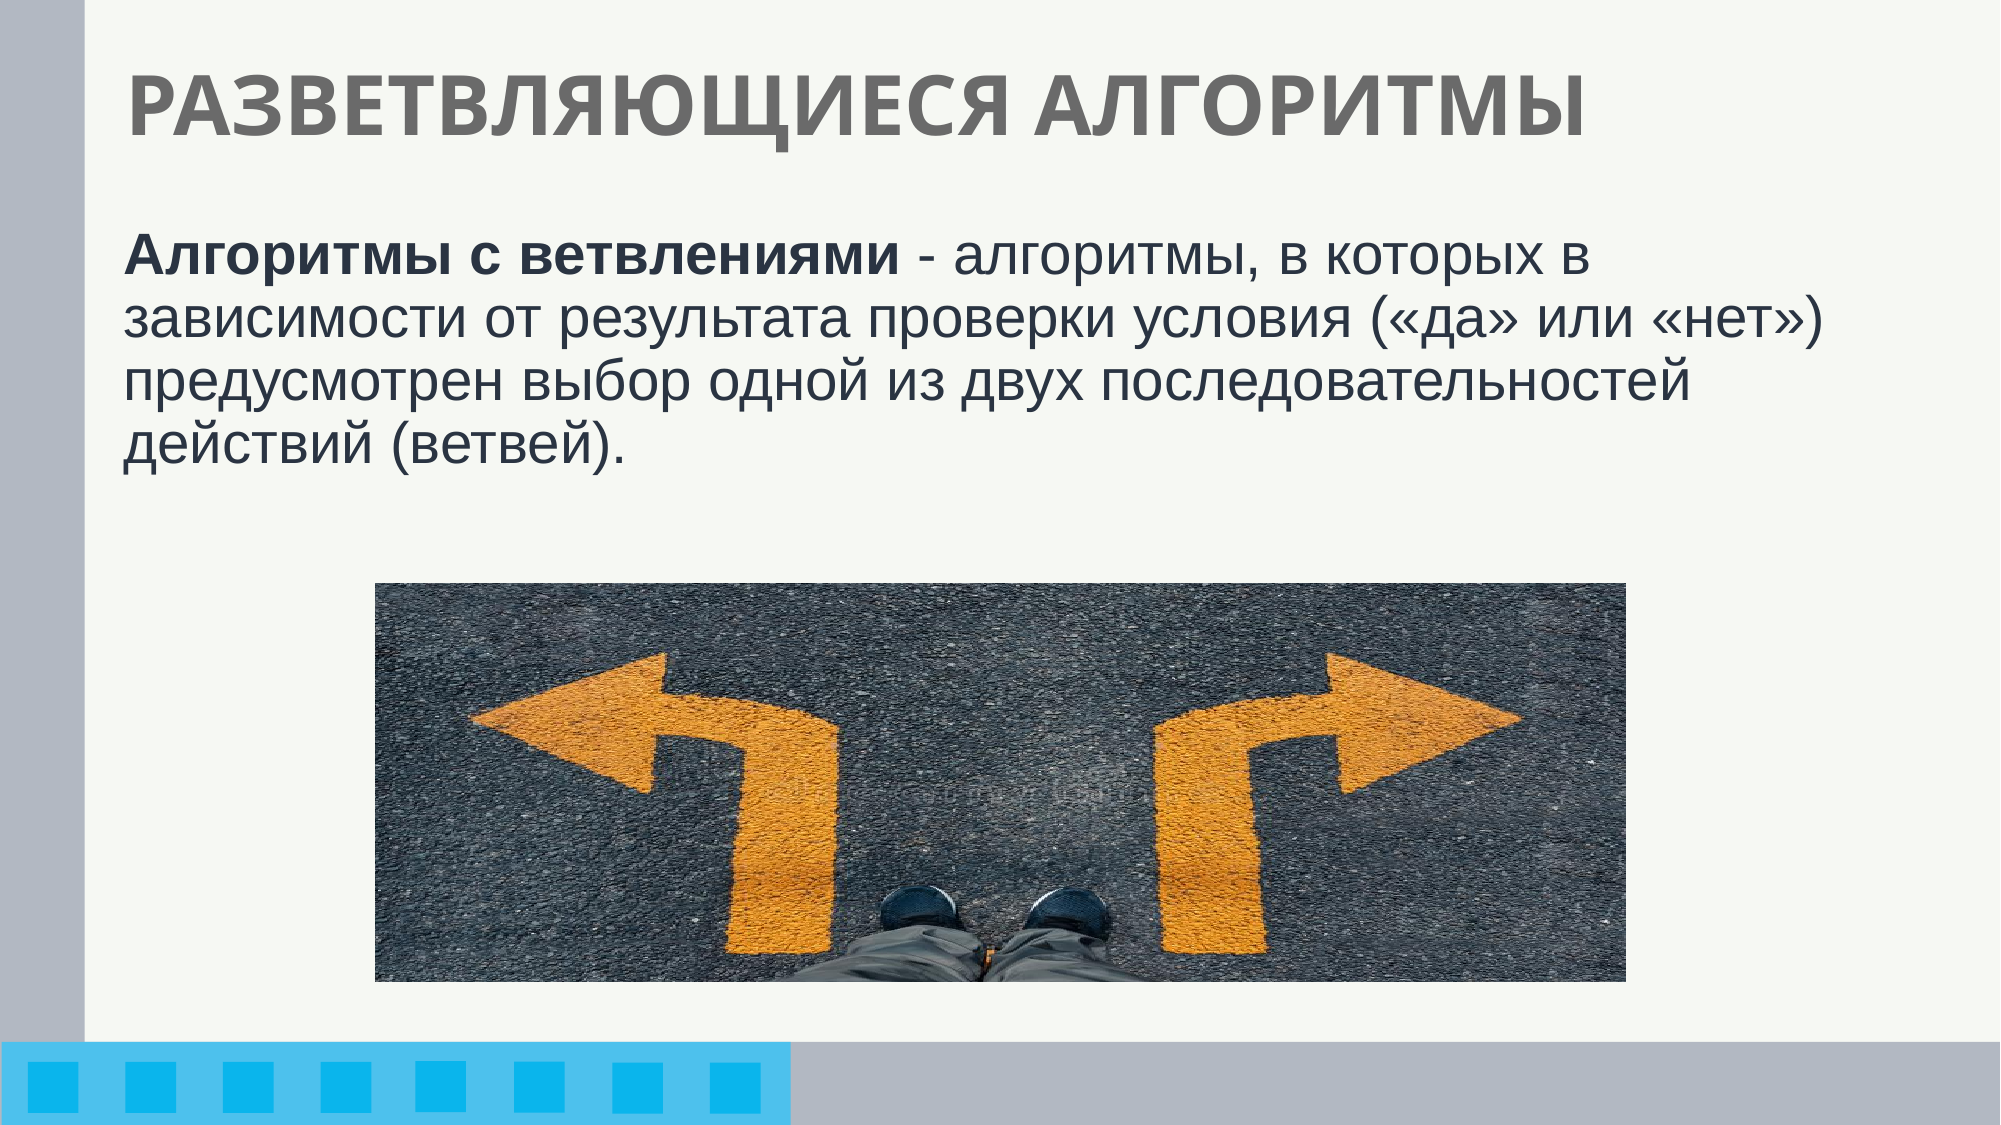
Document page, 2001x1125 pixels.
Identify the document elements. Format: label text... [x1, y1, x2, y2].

picture [375, 583, 1626, 982]
text_box Алгоритмы с ветвлениями - алгоритмы, в которых в зависимости от результата проверки условия («да» или «нет») предусмотрен выбор одной из двух последовательностей действий (ветвей). [108, 216, 1890, 519]
title РАЗВЕТВЛЯЮЩИЕСЯ АЛГОРИТМЫ [110, 0, 1892, 218]
